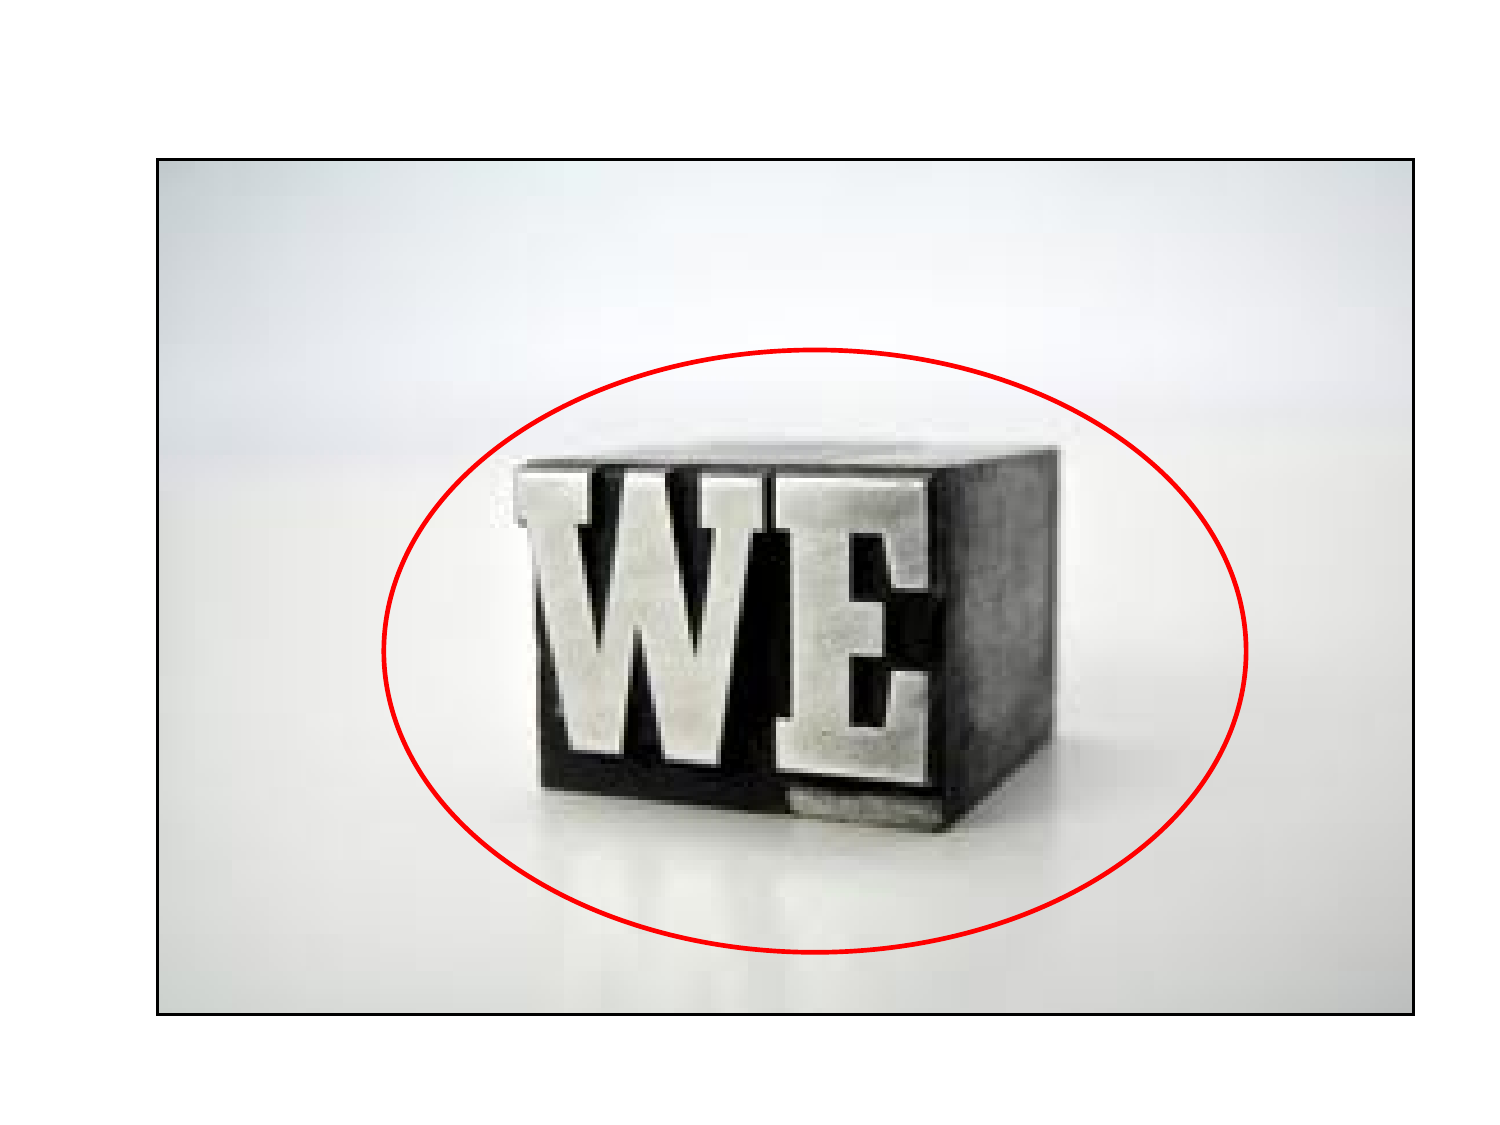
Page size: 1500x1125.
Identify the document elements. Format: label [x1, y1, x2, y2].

picture [159, 160, 1412, 1013]
